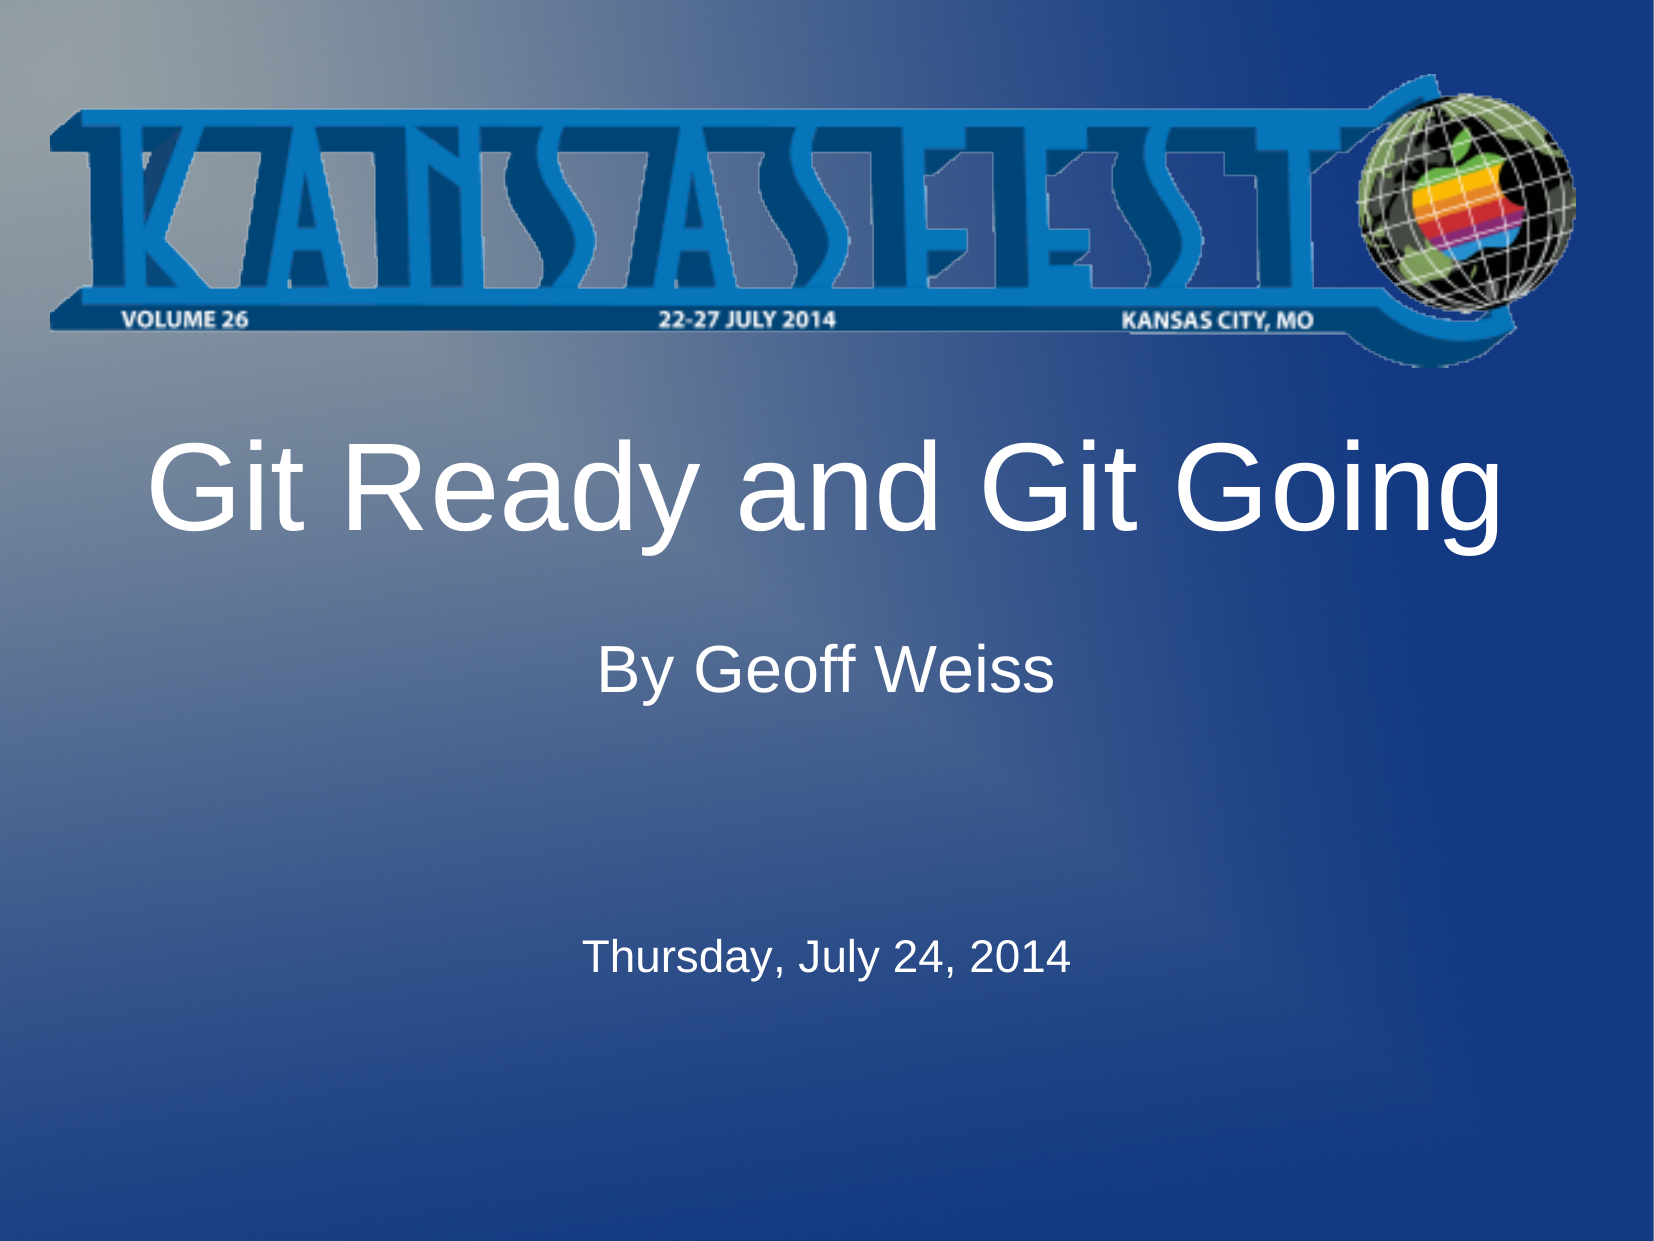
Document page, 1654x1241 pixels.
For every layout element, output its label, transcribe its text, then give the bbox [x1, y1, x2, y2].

picture [0, 0, 1654, 1241]
subtitle Git Ready and Git Going By Geoff Weiss Thursday, July 24, 2014 [82, 368, 1571, 1109]
